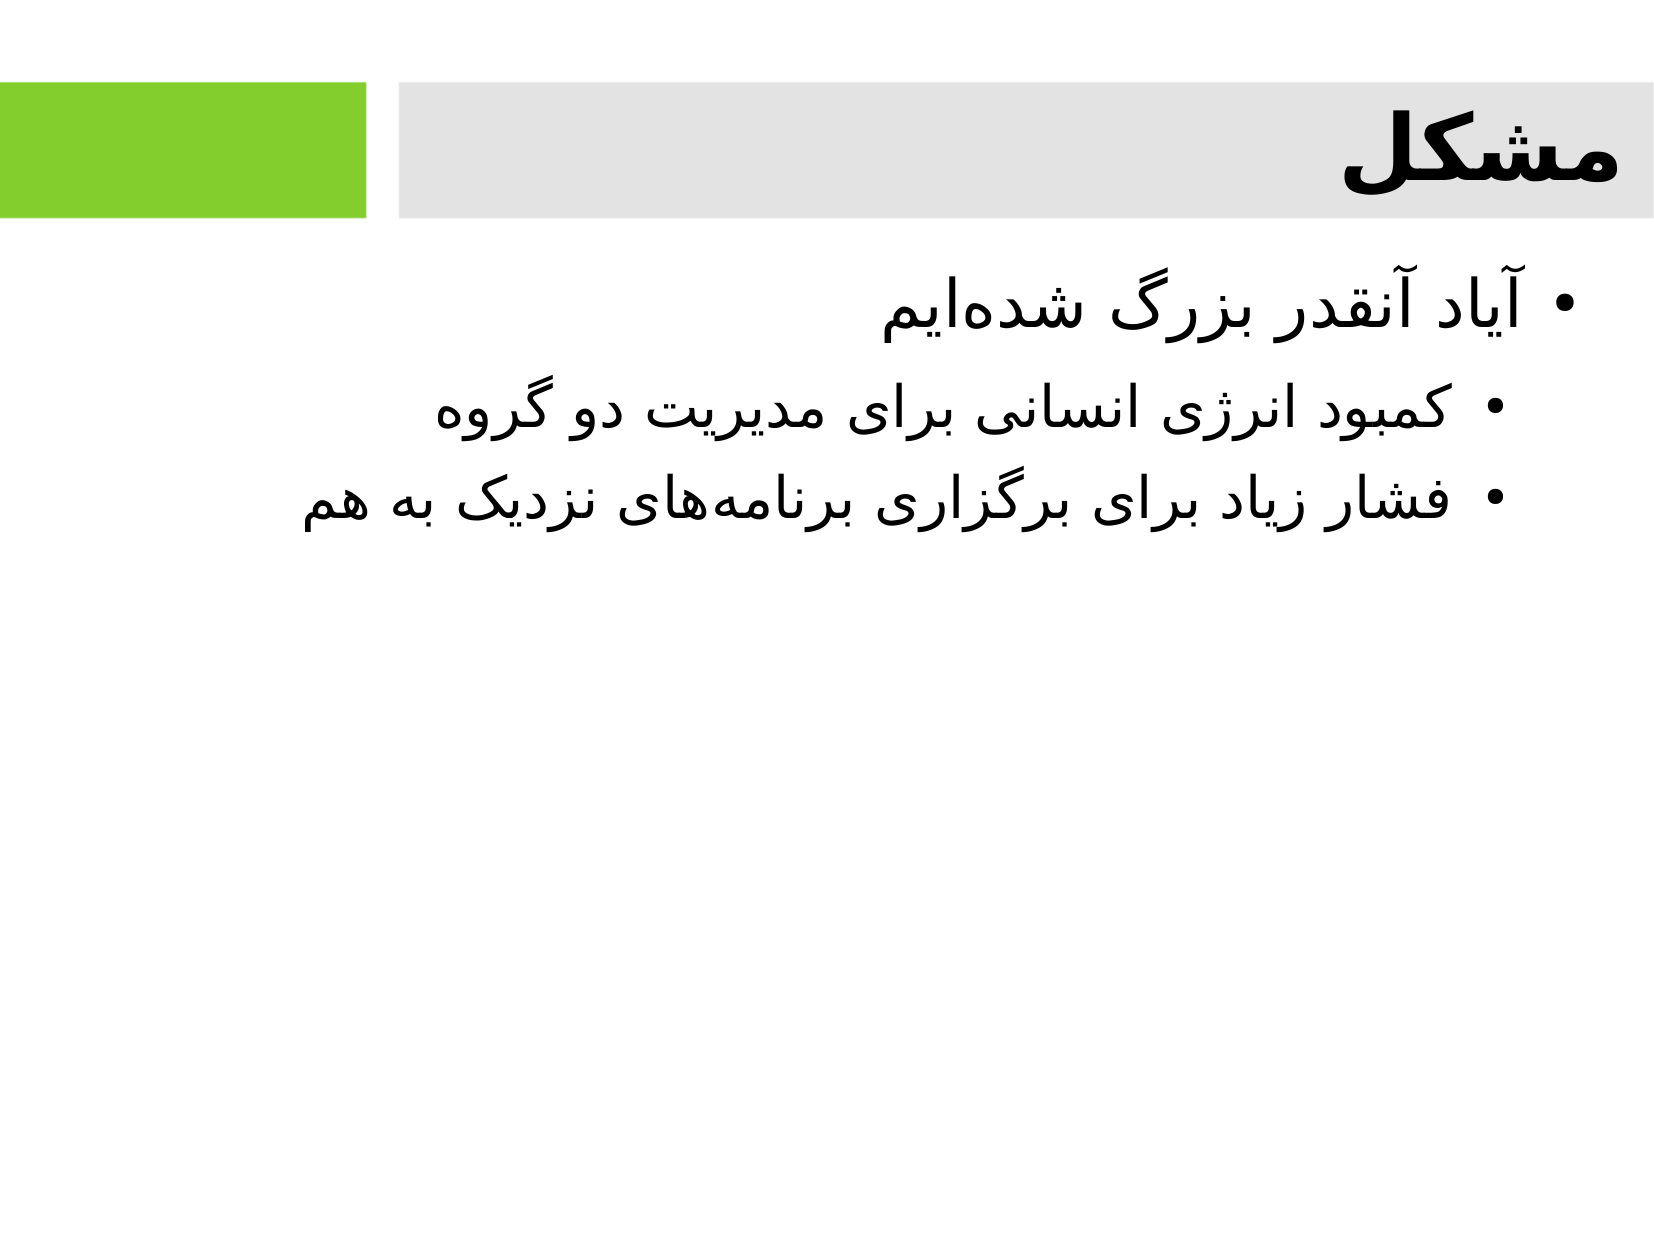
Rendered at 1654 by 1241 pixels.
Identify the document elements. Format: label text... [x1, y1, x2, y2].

title مشکل [313, 73, 1625, 223]
picture [0, 0, 1654, 1241]
list آیاد آنقدر بزرگ شده‌ایم کمبود انرژی انسانی برای مدیریت دو گروه فشار زیاد برای برگزاری برنامه‌های نزدیک به هم [82, 265, 1595, 1152]
